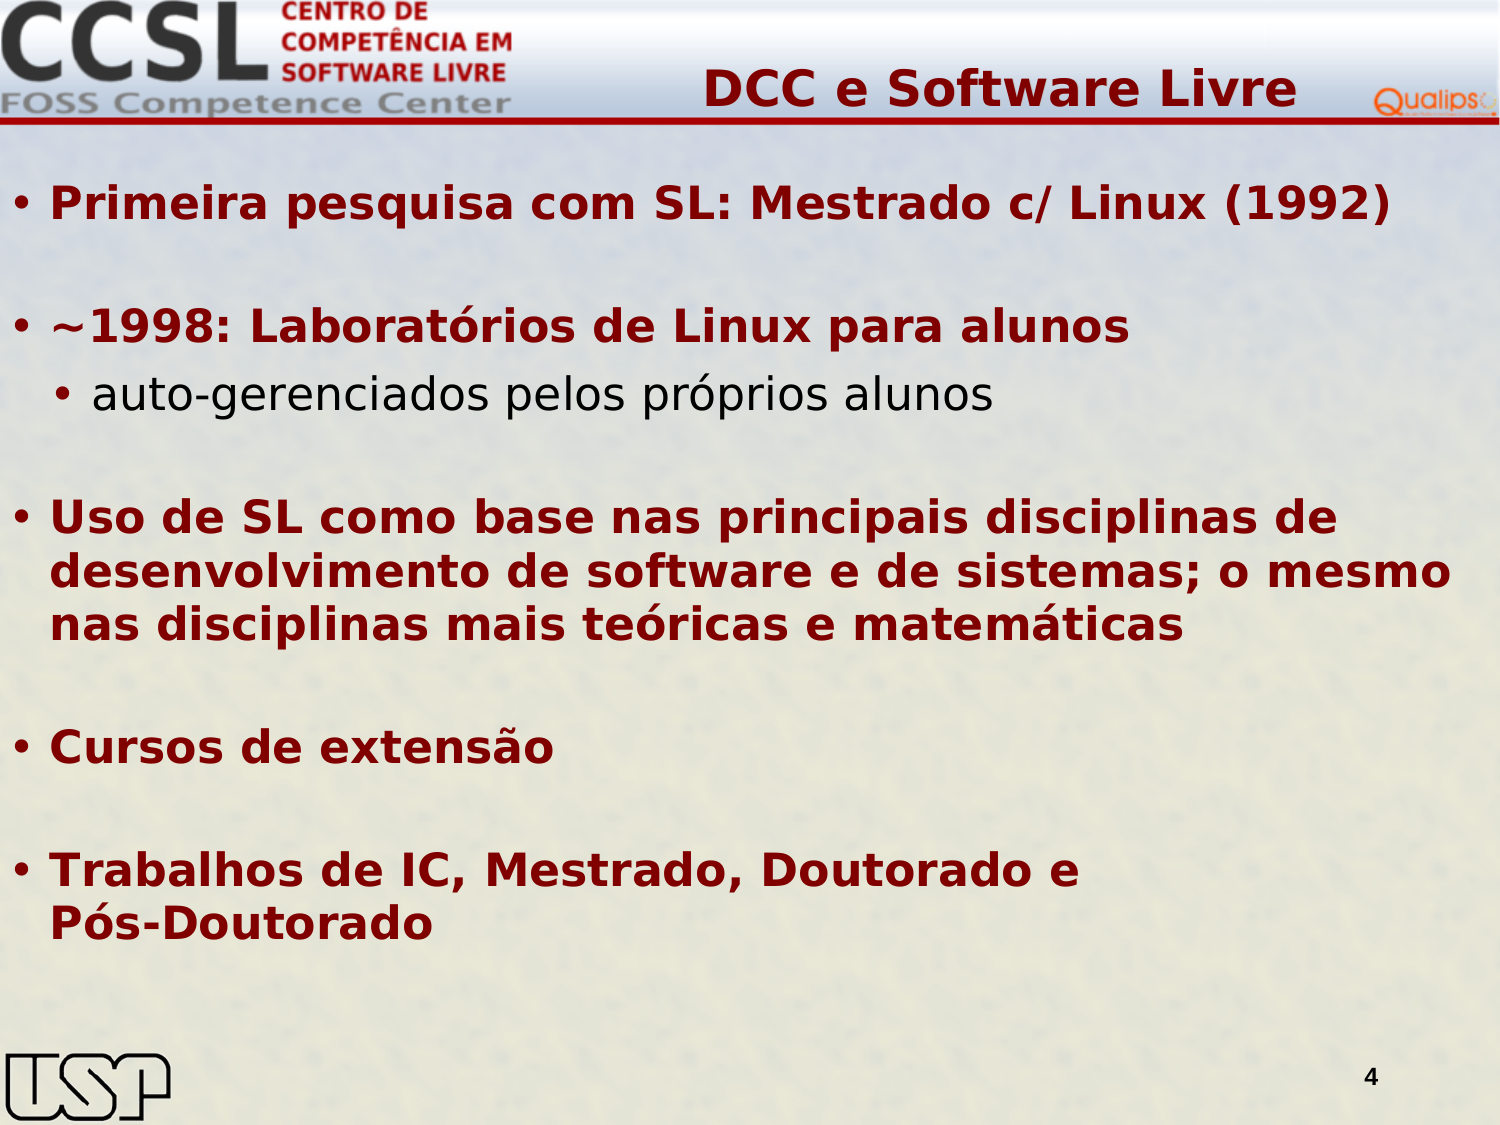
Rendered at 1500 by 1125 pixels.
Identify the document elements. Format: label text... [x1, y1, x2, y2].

list Primeira pesquisa com SL: Mestrado c/ Linux (1992) ~1998: Laboratórios de Linux para alunos auto-gerenciados pelos próprios alunos Uso de SL como base nas principais disciplinas de desenvolvimento de software e de sistemas; o mesmo nas disciplinas mais teóricas e matemáticas Cursos de extensão Trabalhos de IC, Mestrado, Doutorado e Pós-Doutorado [8, 177, 1477, 1108]
picture [0, 0, 1500, 1125]
title DCC e Software Livre [501, 7, 1500, 170]
